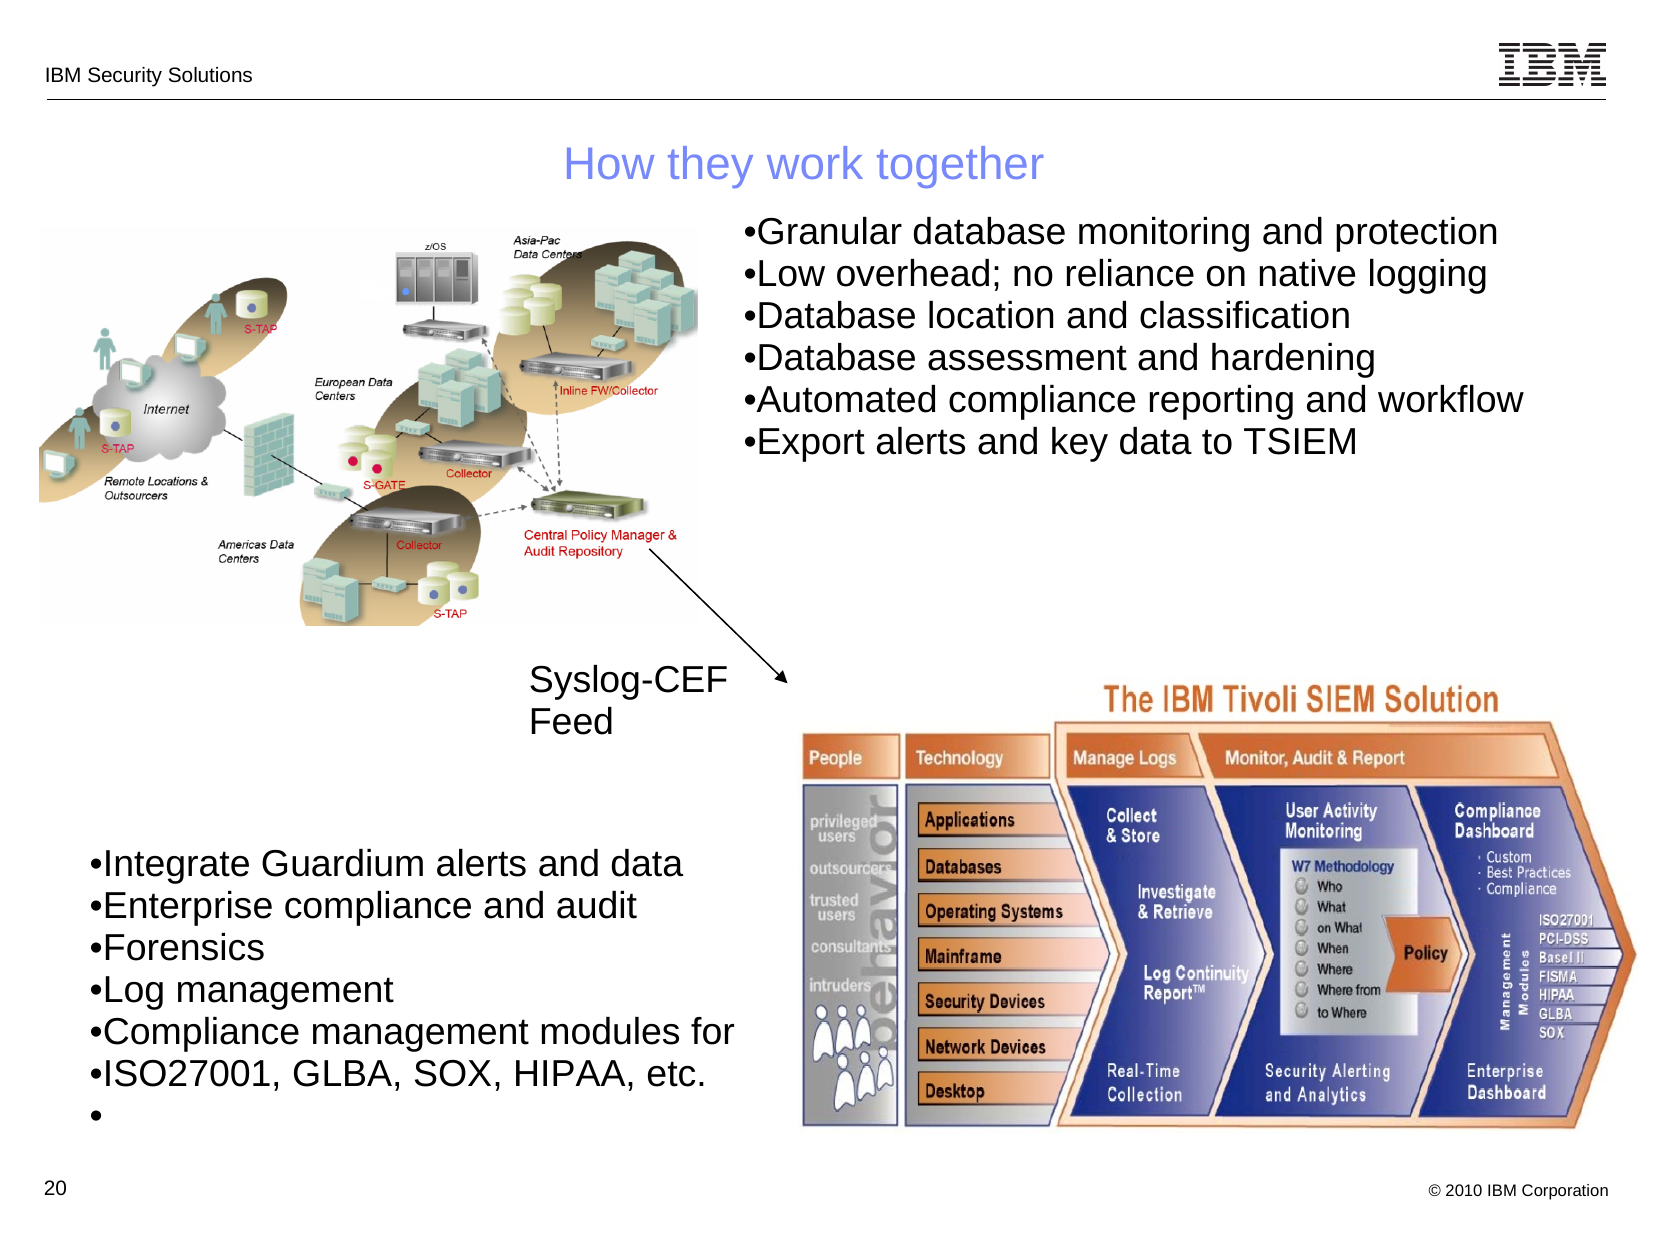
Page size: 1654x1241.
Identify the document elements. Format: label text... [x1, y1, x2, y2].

text_box Granular database monitoring and protection Low overhead; no reliance on native logging Database location and classification Database assessment and hardening Automated compliance reporting and workflow Export alerts and key data to TSIEM [728, 202, 1633, 521]
text_box How they work together [41, 129, 1567, 197]
text_box Syslog-CEF Feed [513, 651, 768, 808]
picture [797, 660, 1640, 1134]
picture [1499, 43, 1606, 86]
picture [39, 227, 698, 626]
text_box Integrate Guardium alerts and data Enterprise compliance and audit Forensics Log management Compliance management modules for ISO27001, GLBA, SOX, HIPAA, etc. [74, 835, 828, 1203]
